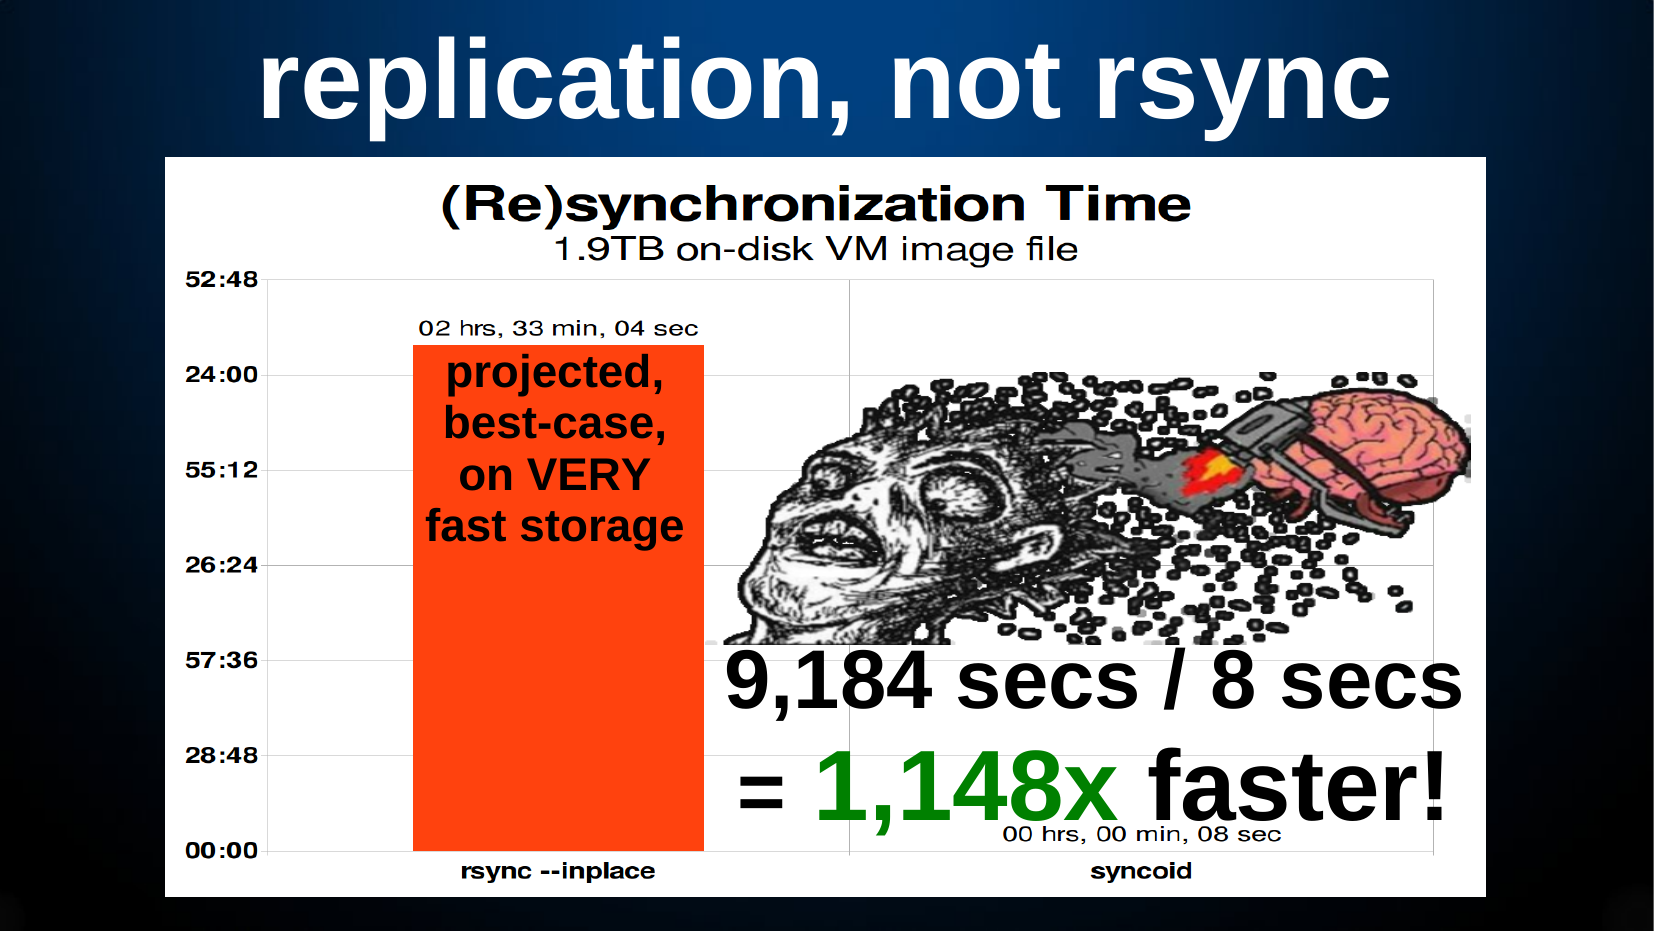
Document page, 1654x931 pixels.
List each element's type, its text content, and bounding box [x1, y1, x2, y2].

title 9,184 secs / 8 secs = 1,148x faster! [705, 604, 1486, 856]
title projected, best-case, on VERY fast storage [165, 337, 946, 653]
title replication, not rsync [0, 2, 1651, 158]
picture [0, 0, 1654, 931]
